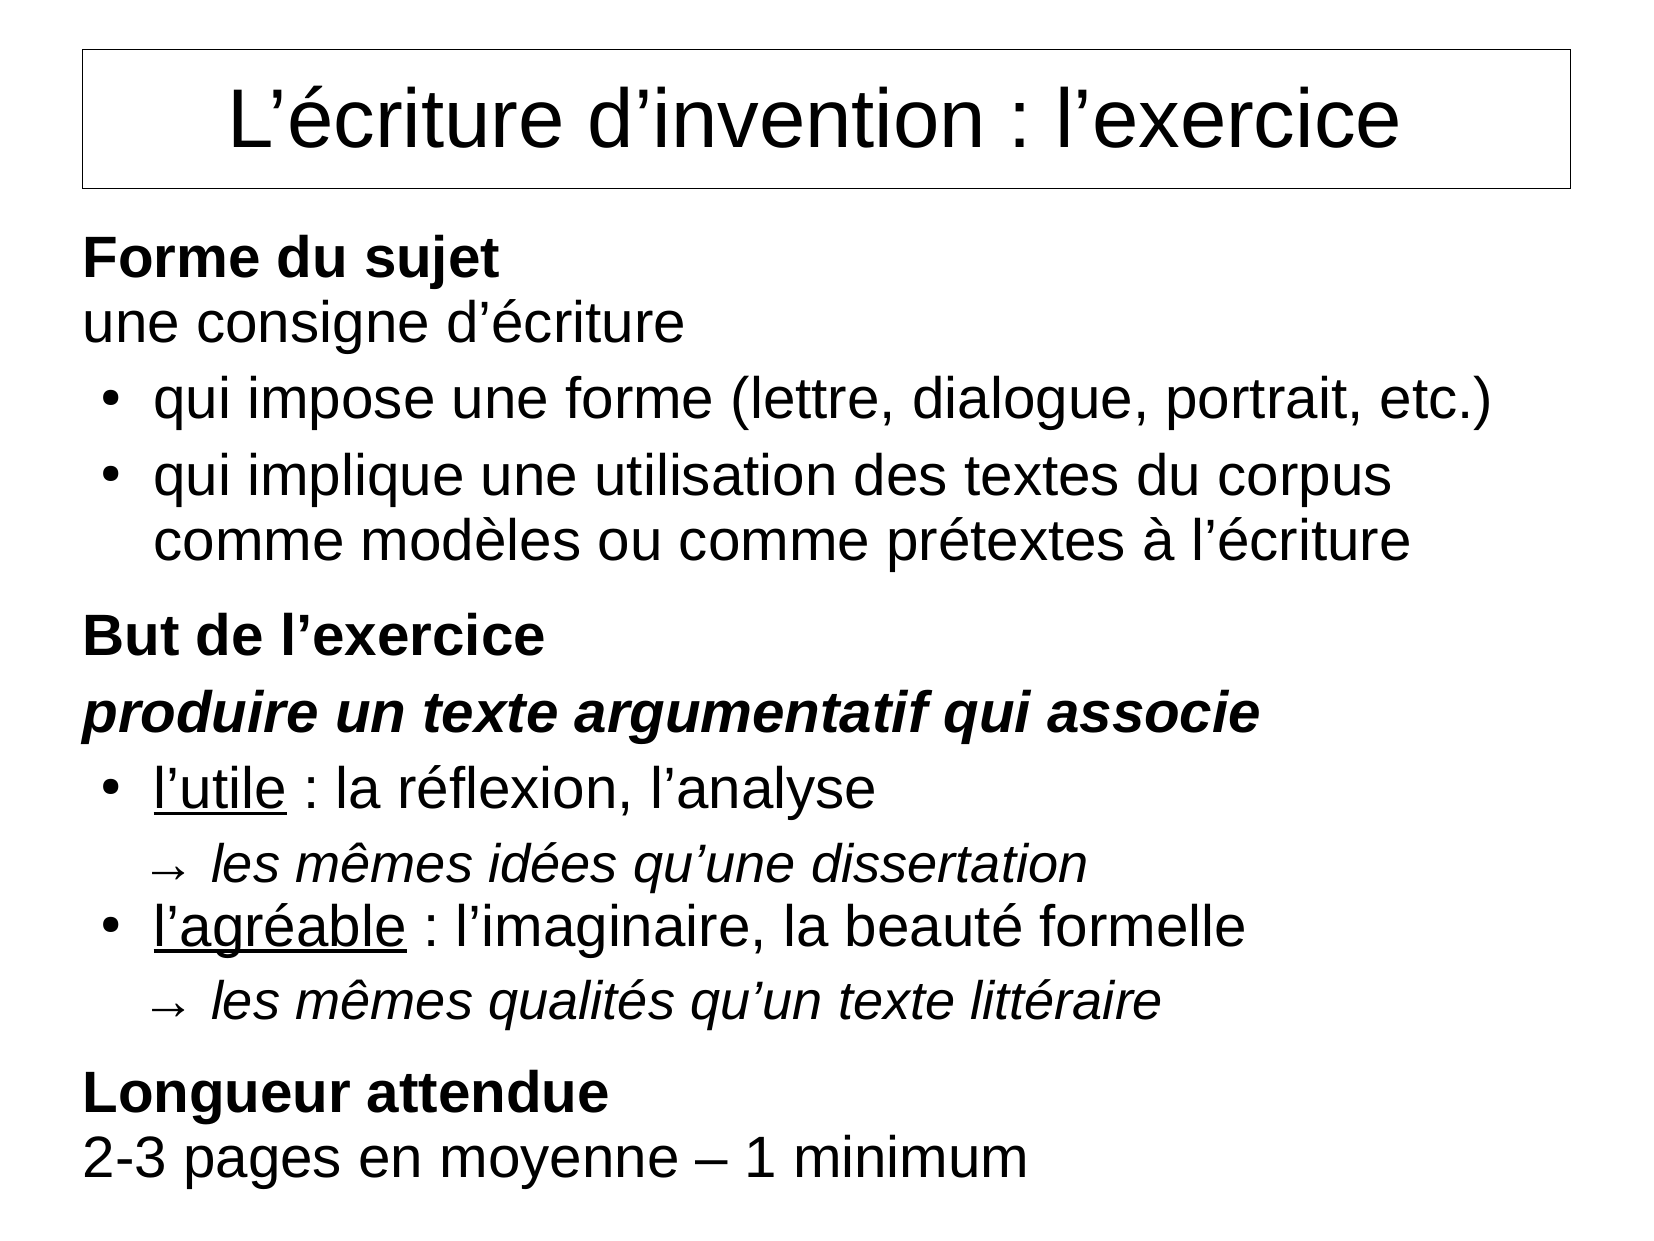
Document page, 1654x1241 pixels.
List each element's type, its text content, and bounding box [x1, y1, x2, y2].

title L’écriture d’invention : l’exercice [82, 49, 1571, 189]
list Forme du sujet une consigne d’écriture qui impose une forme (lettre, dialogue, portrait, etc.) qui implique une utilisation des textes du corpus comme modèles ou comme prétextes à l’écriture But de l’exercice produire un texte argumentatif qui associe l’utile : la réflexion, l’analyse → les mêmes idées qu’une dissertation l’agréable : l’imaginaire, la beauté formelle → les mêmes qualités qu’un texte littéraire Longueur attendue 2-3 pages en moyenne – 1 minimum [82, 224, 1571, 1194]
